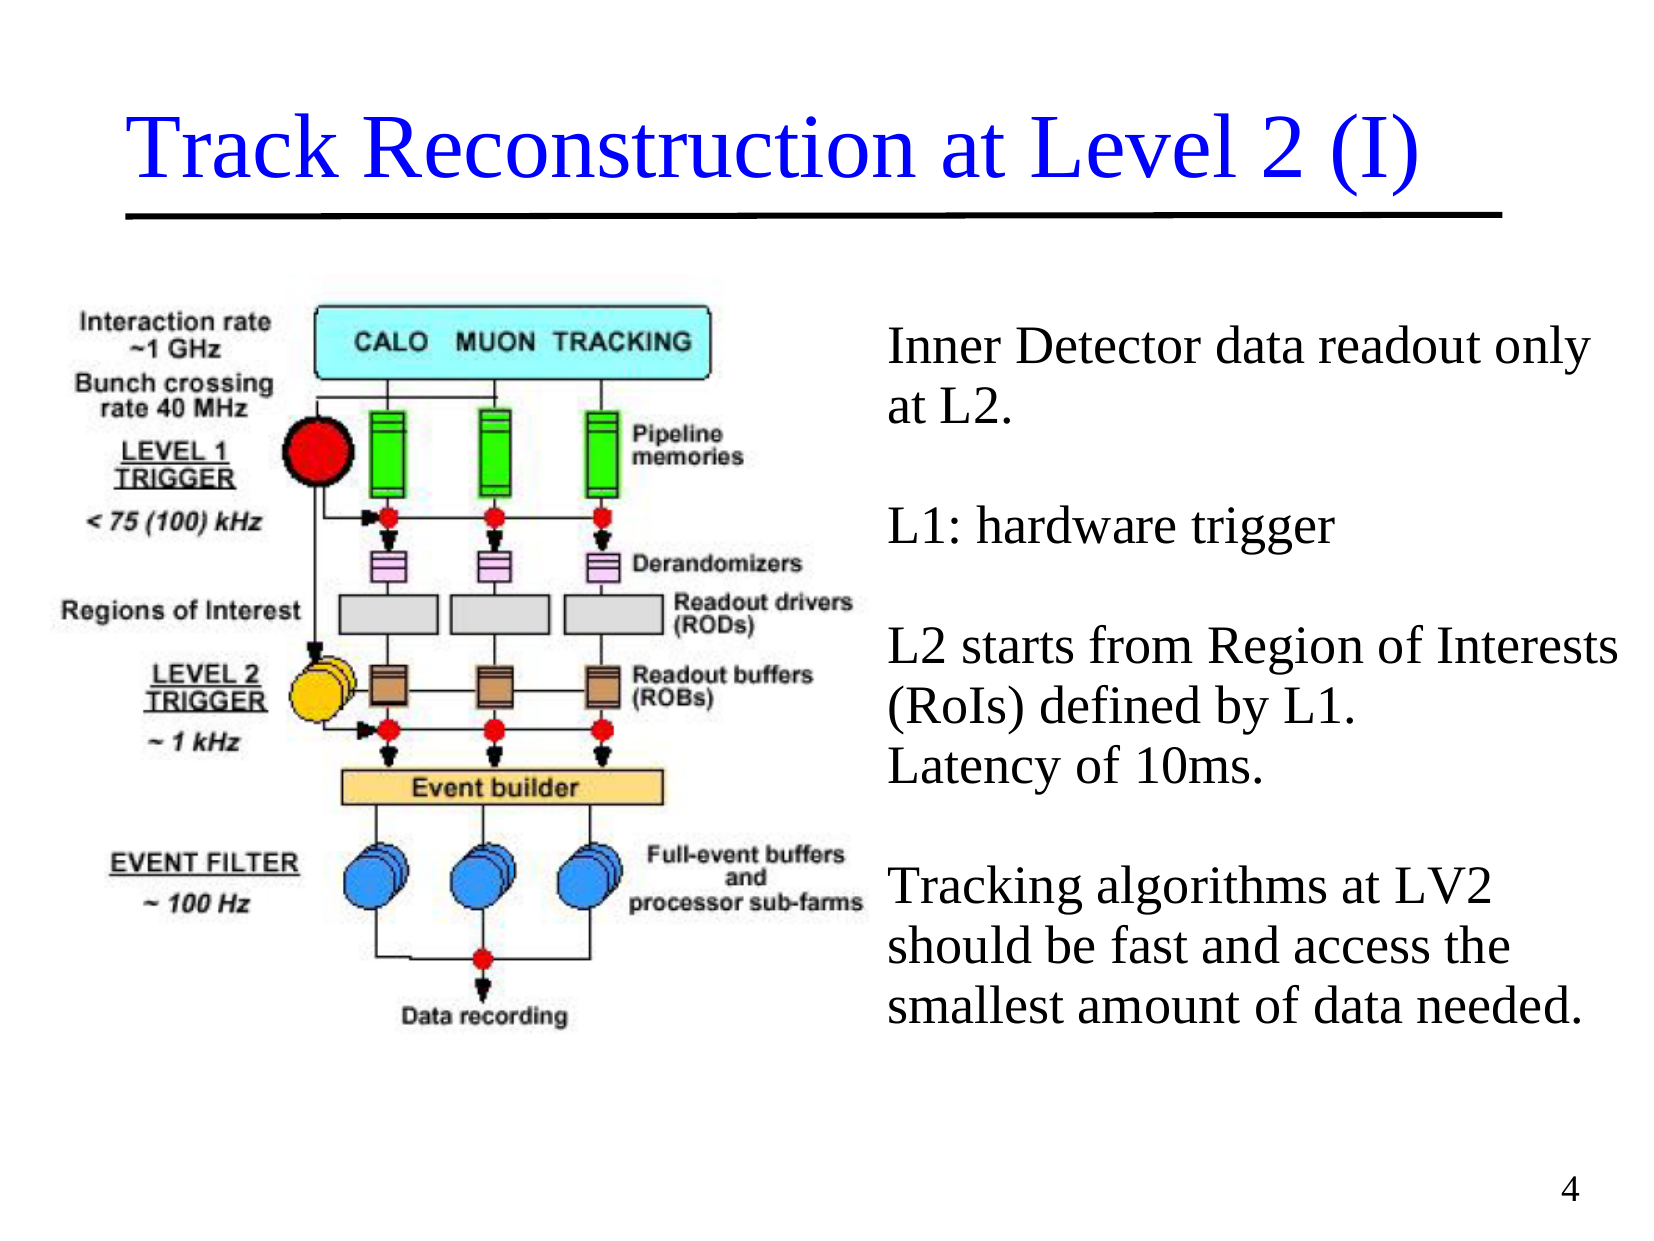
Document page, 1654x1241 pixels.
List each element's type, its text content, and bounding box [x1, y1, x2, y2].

text_box Inner Detector data readout only at L2. L1: hardware trigger L2 starts from Region of Interests (RoIs) defined by L1. Latency of 10ms. Tracking algorithms at LV2 should be fast and access the smallest amount of data needed. [887, 315, 1654, 1036]
text_box Track Reconstruction at Level 2 (I) [125, 95, 1592, 211]
picture [45, 274, 908, 1067]
